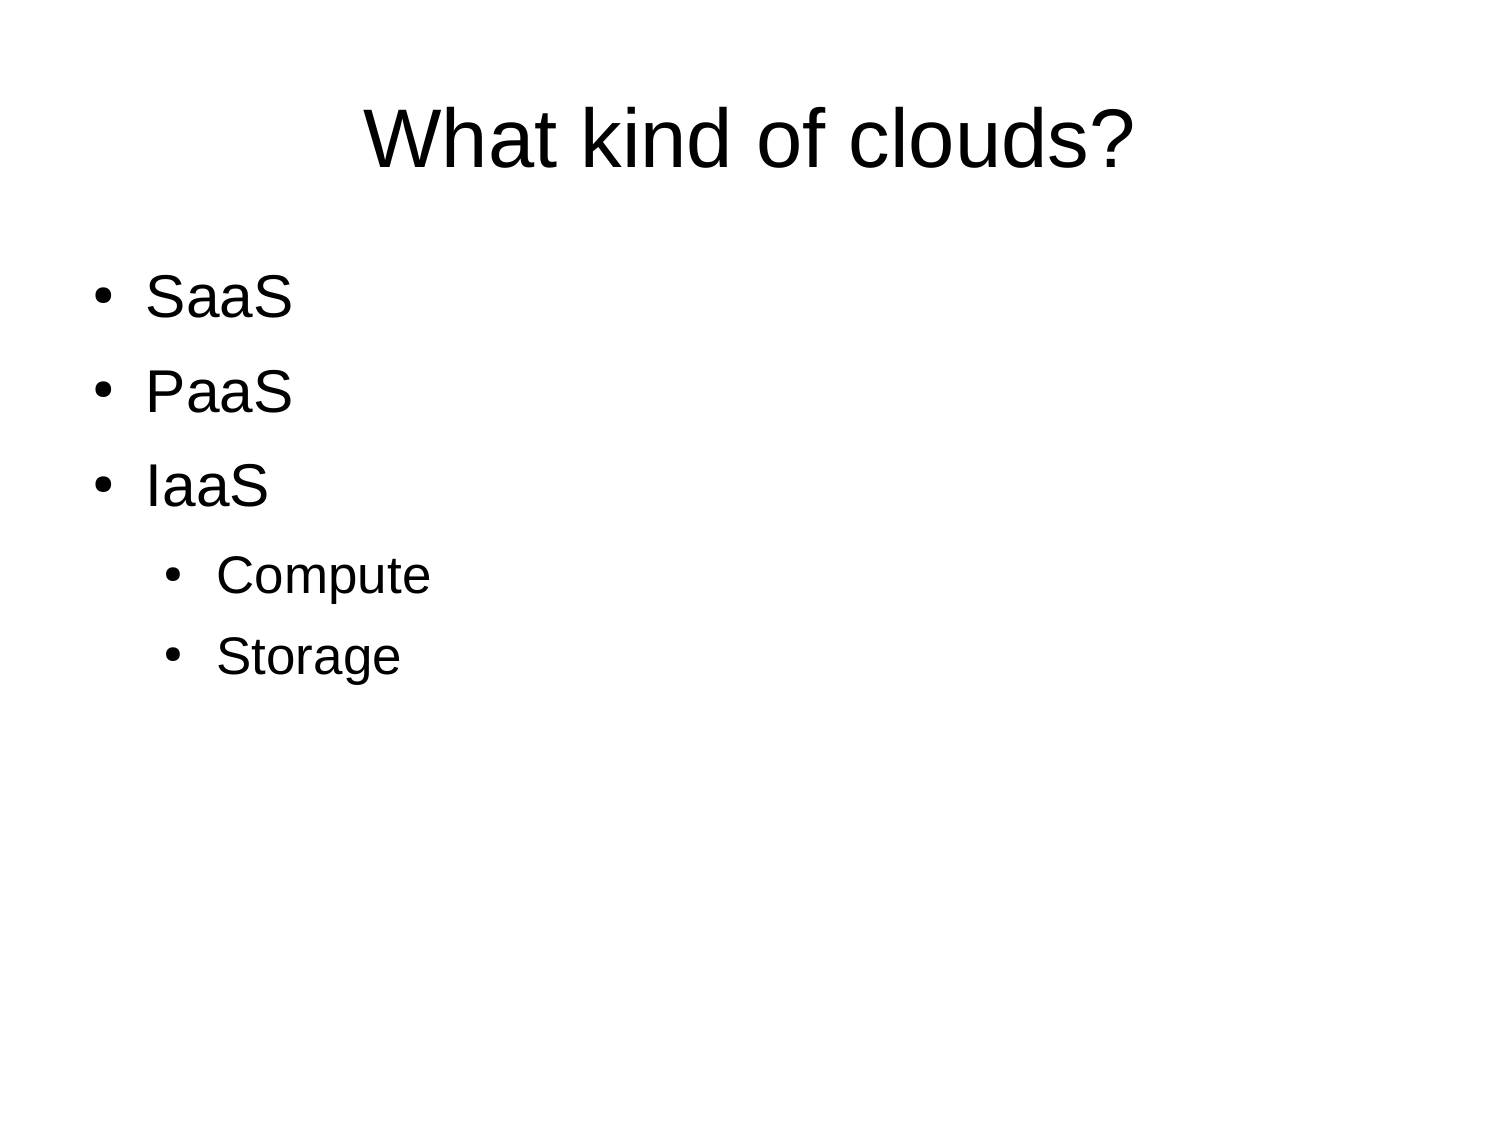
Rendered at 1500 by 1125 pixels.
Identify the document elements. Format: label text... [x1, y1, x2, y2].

list SaaS PaaS IaaS Compute Storage [75, 263, 1425, 1006]
title What kind of clouds? [75, 44, 1425, 233]
